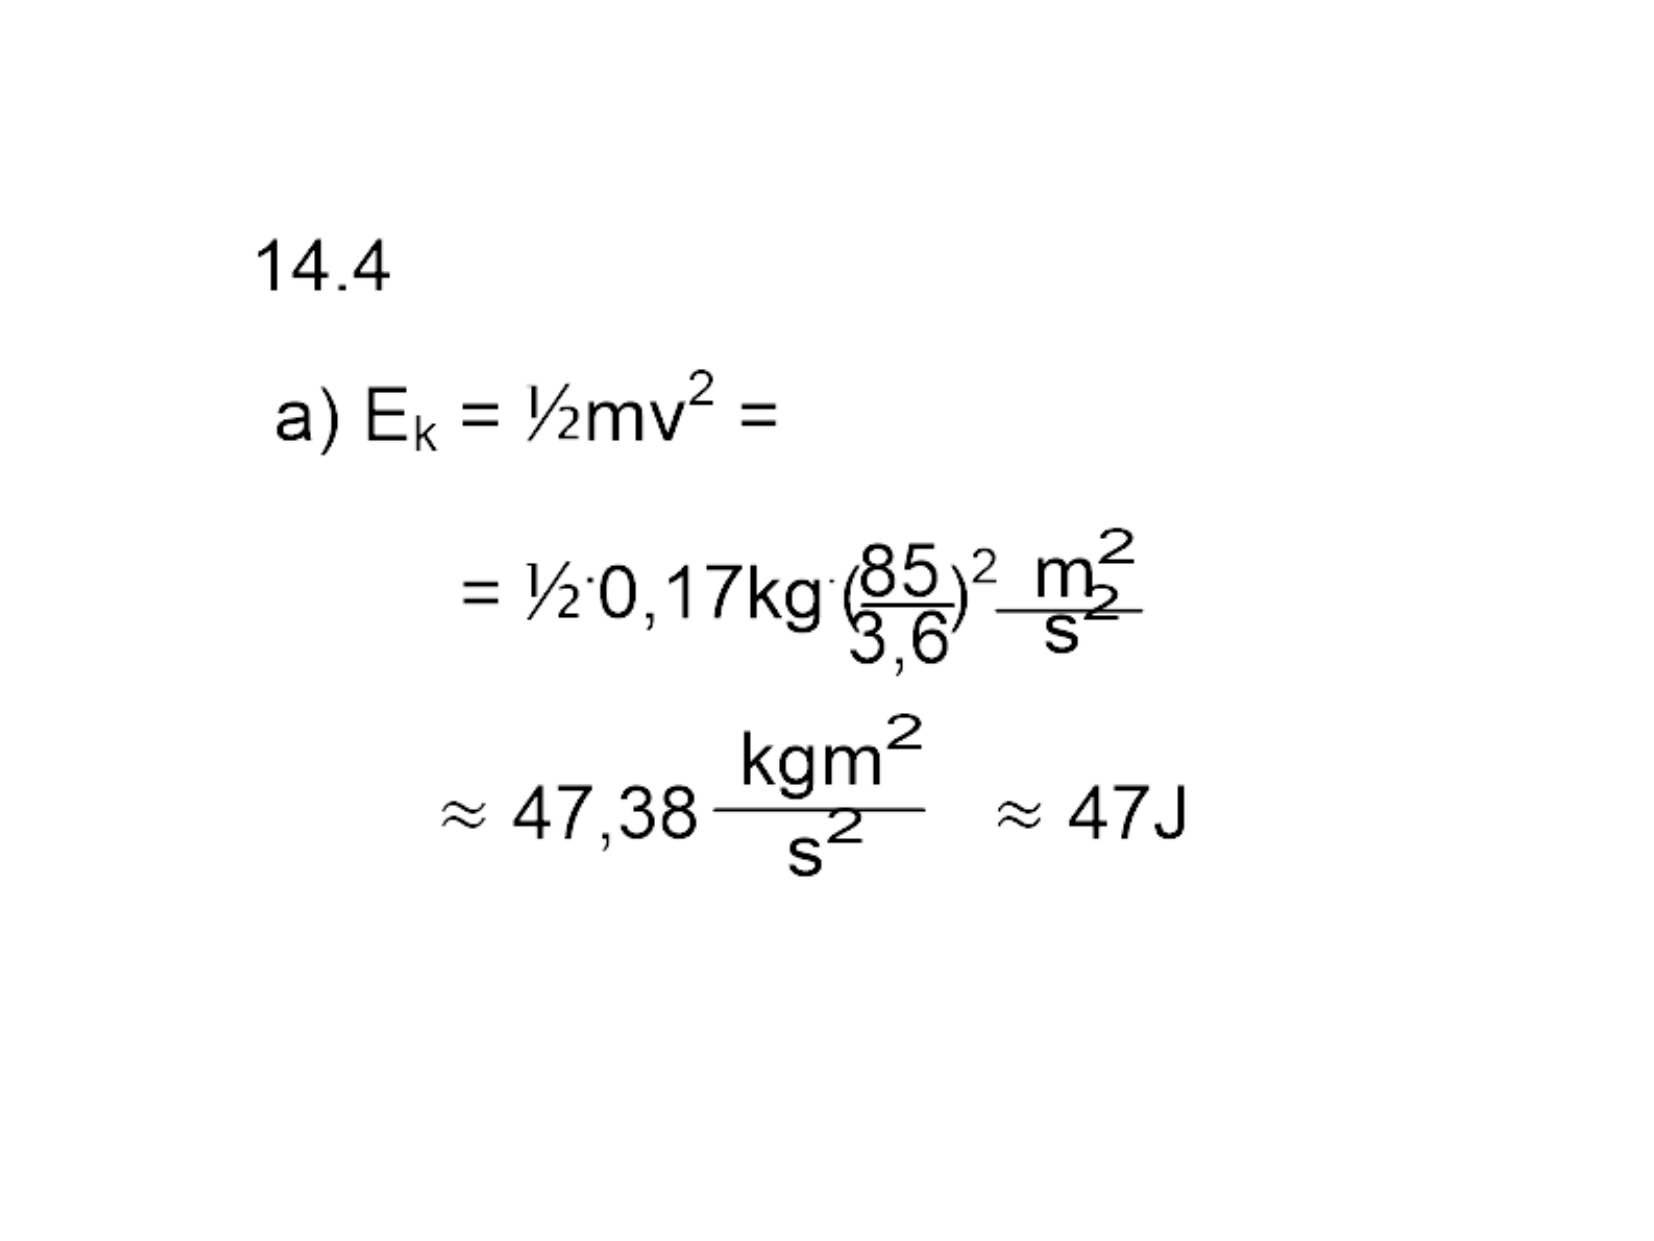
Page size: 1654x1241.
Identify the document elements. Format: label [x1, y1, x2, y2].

picture [188, 124, 1343, 981]
